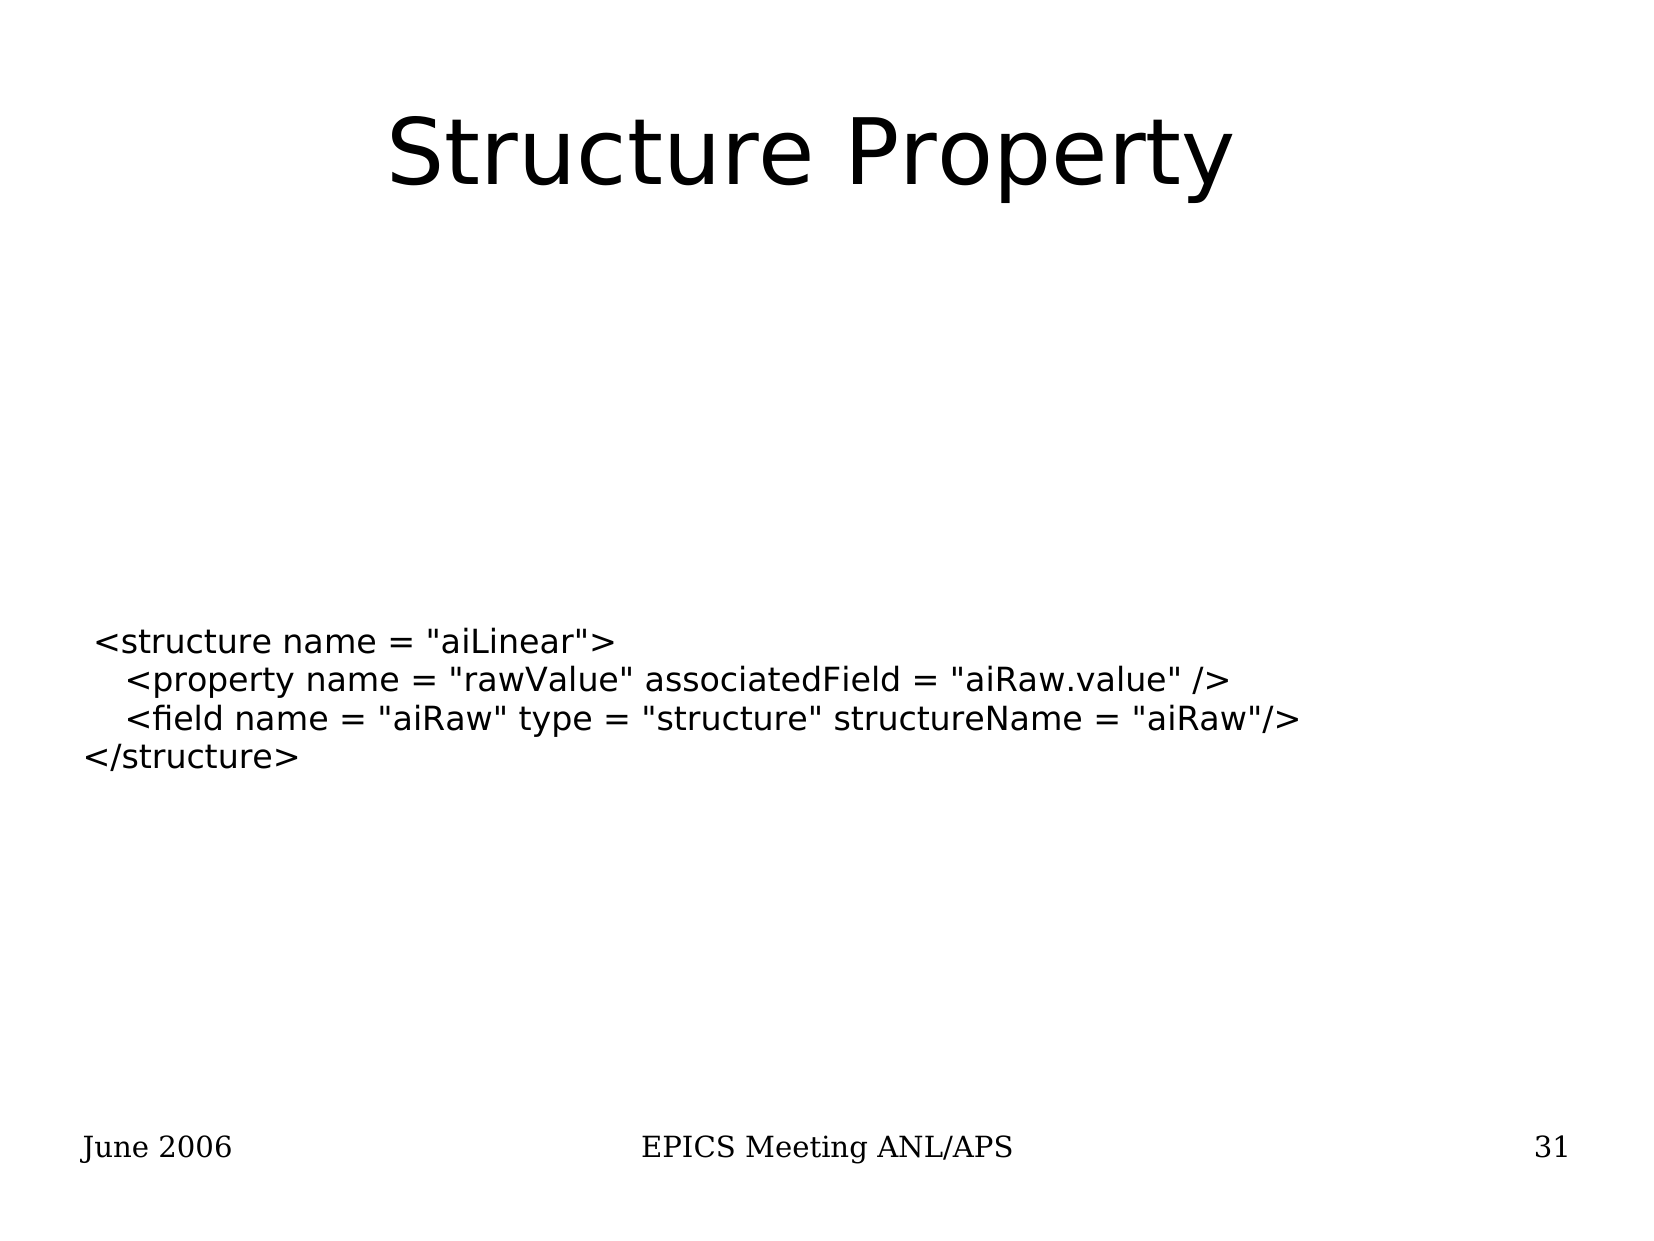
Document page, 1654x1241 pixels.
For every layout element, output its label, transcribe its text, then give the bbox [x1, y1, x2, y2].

title Structure Property [82, 49, 1571, 257]
subtitle <structure name = "aiLinear"> <property name = "rawValue" associatedField = "aiRaw.value" /> <field name = "aiRaw" type = "structure" structureName = "aiRaw"/> </structure> [82, 297, 1571, 1102]
